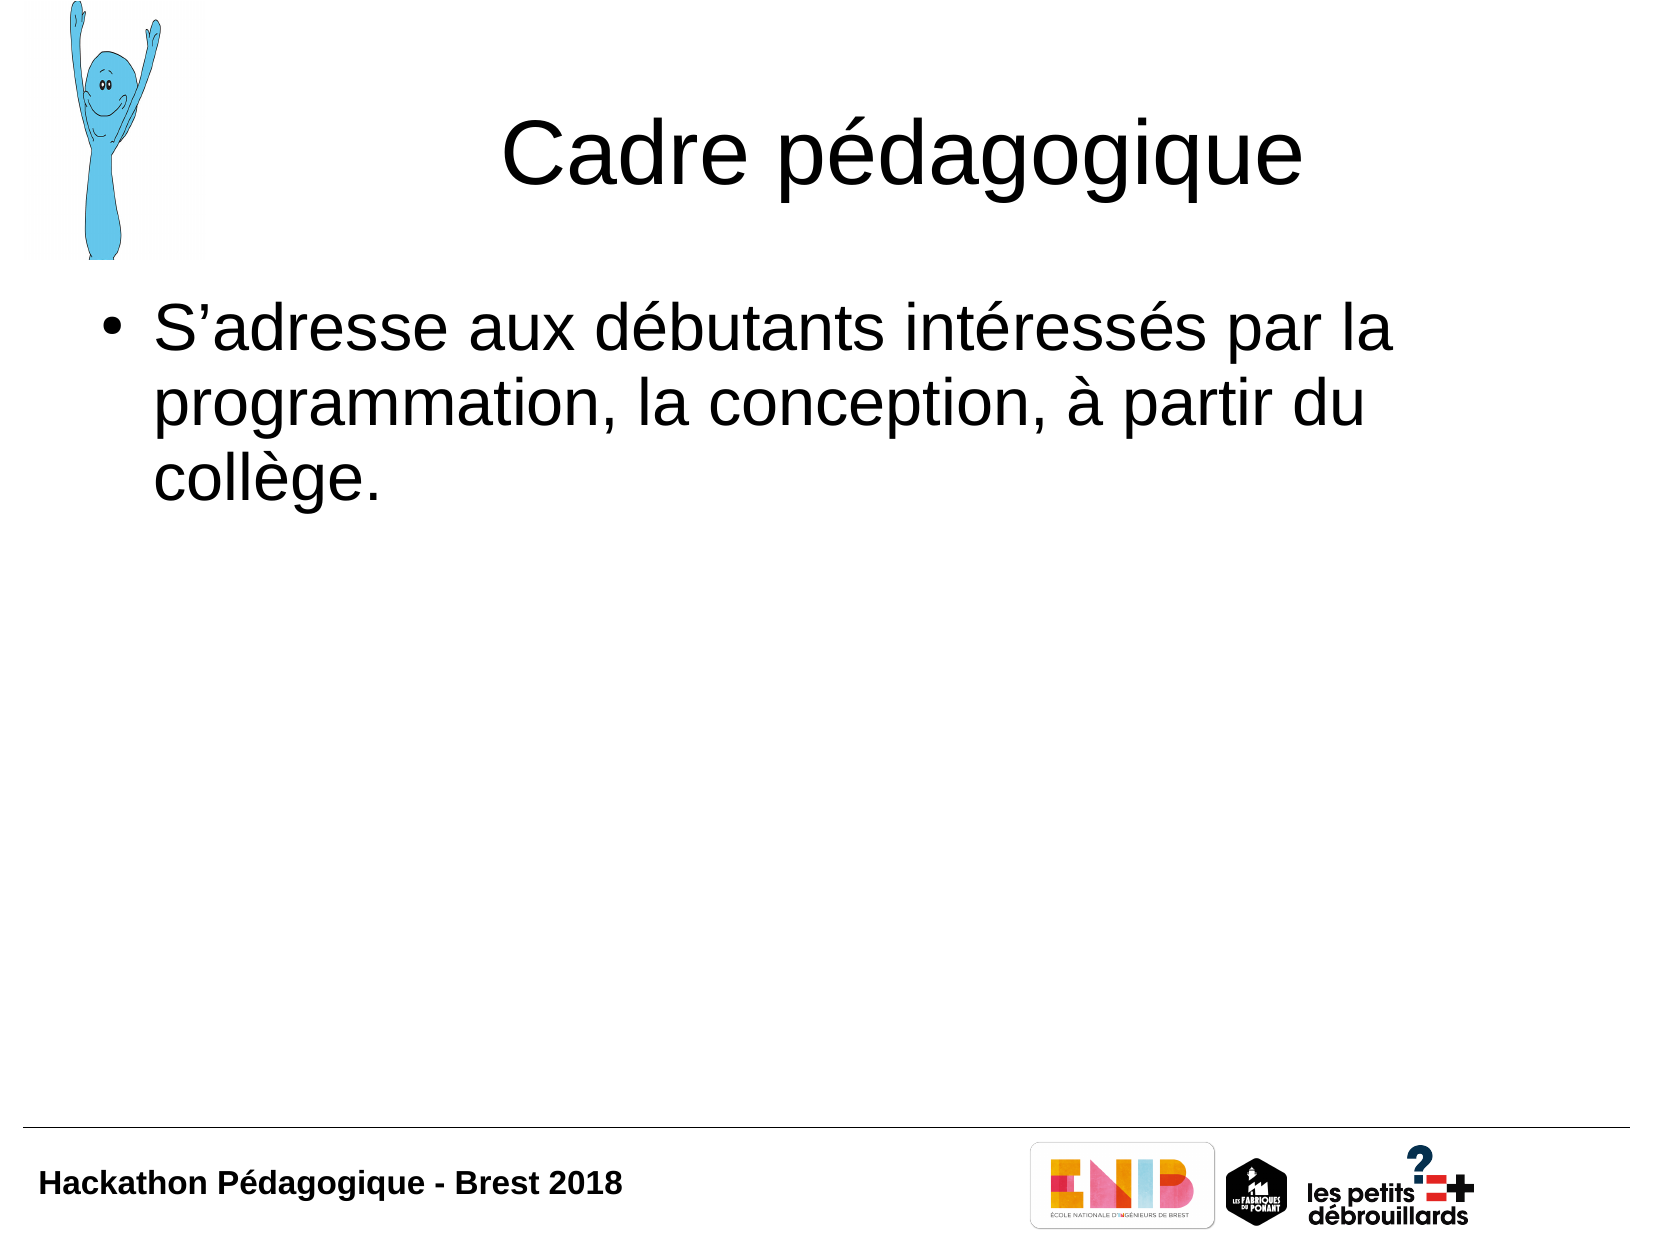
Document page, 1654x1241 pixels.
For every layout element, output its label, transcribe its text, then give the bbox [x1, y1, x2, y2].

text_box Hackathon Pédagogique - Brest 2018 [23, 1157, 945, 1211]
list S’adresse aux débutants intéressés par la programmation, la conception, à partir du collège. [82, 290, 1571, 1109]
title Cadre pédagogique [236, 49, 1571, 257]
picture [1015, 1127, 1287, 1241]
picture [1308, 1145, 1474, 1225]
picture [24, 1, 206, 260]
